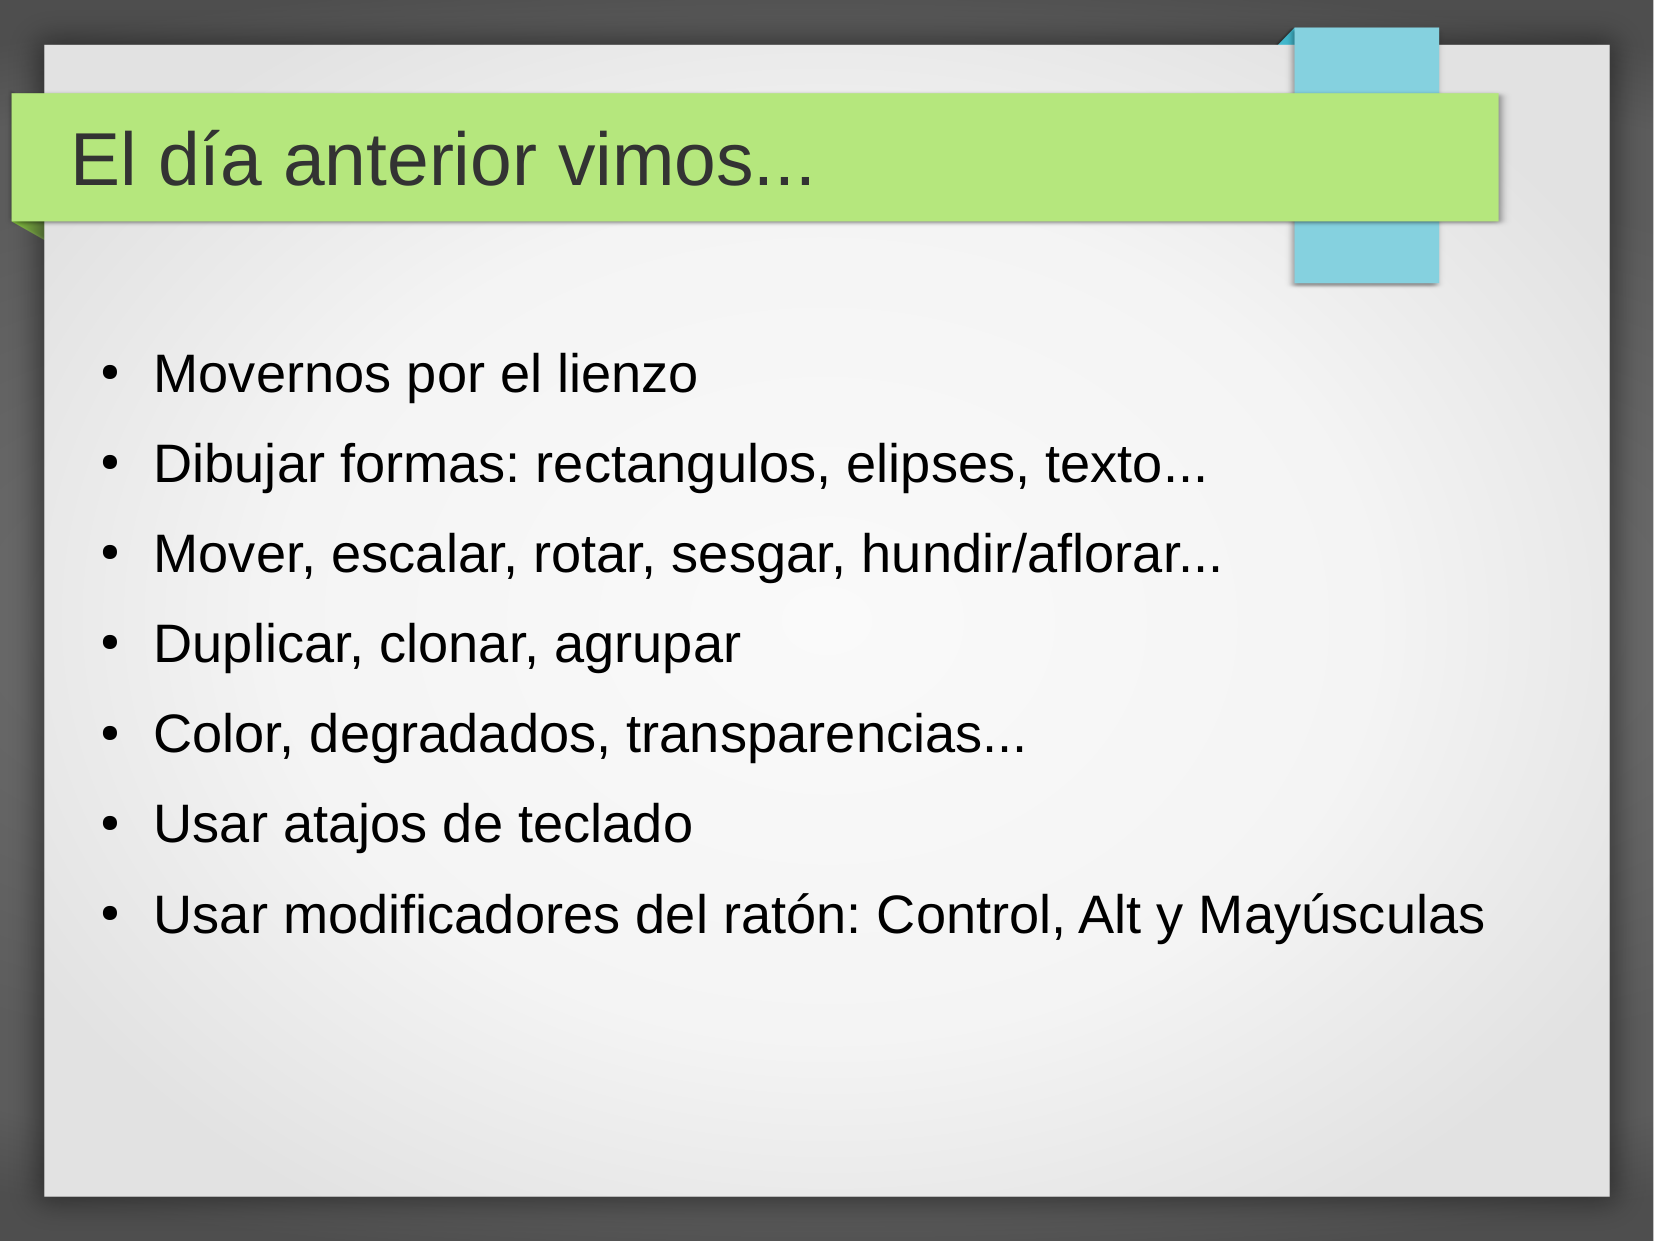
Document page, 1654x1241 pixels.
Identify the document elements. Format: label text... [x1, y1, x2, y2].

picture [0, 0, 1654, 1241]
title El día anterior vimos... [70, 106, 1229, 213]
list Movernos por el lienzo Dibujar formas: rectangulos, elipses, texto... Mover, escalar, rotar, sesgar, hundir/aflorar... Duplicar, clonar, agrupar Color, degradados, transparencias... Usar atajos de teclado Usar modificadores del ratón: Control, Alt y Mayúsculas [82, 343, 1538, 1063]
